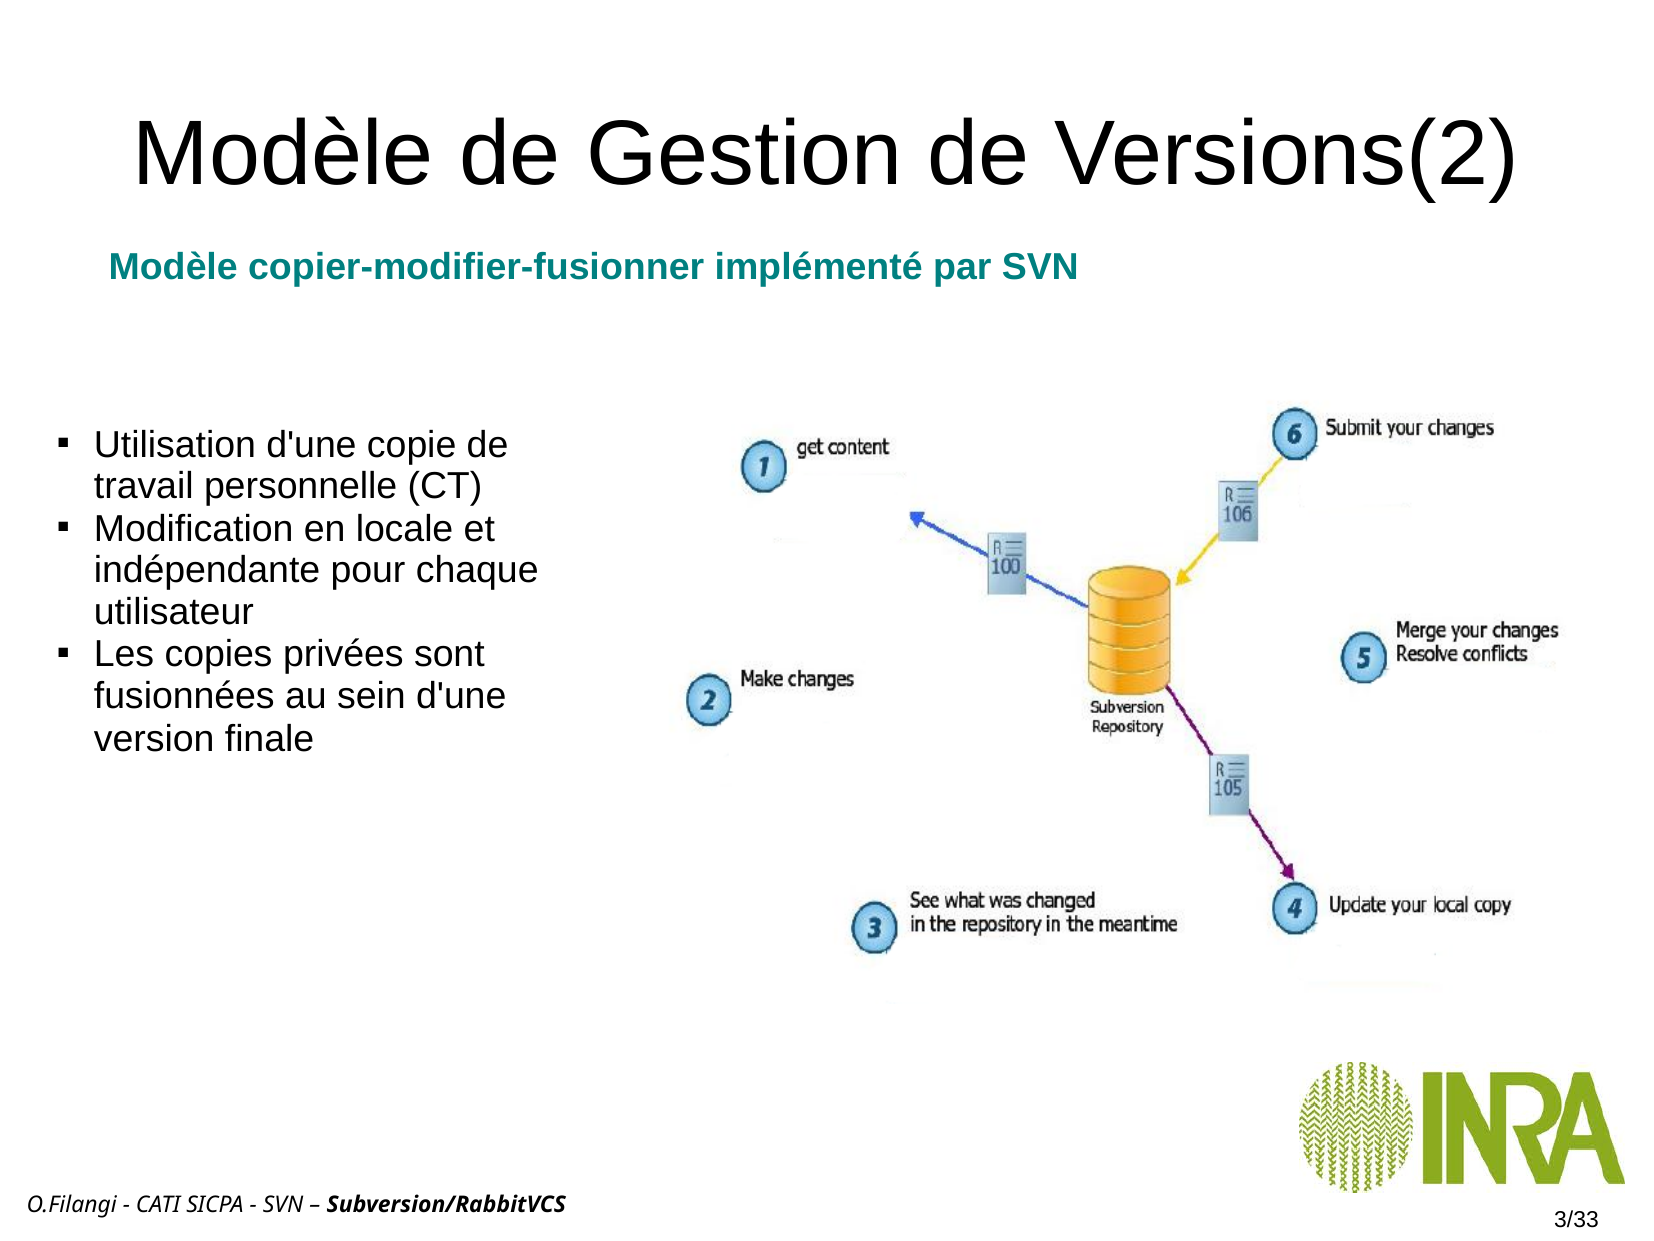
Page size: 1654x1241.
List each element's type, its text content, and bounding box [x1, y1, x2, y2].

text_box O.Filangi - CATI SICPA - SVN – Subversion/RabbitVCS [5, 1181, 611, 1227]
picture [1299, 1062, 1625, 1193]
title Modèle de Gestion de Versions(2) [82, 49, 1571, 257]
text_box <numéro>/34 [1539, 1199, 1654, 1241]
text_box Utilisation d'une copie de travail personnelle (CT) Modification en locale et indépendante pour chaque utilisateur Les copies privées sont fusionnées au sein d'une version finale [8, 415, 621, 767]
picture [649, 354, 1615, 1004]
text_box Modèle copier-modifier-fusionner implémenté par SVN [93, 238, 1095, 296]
